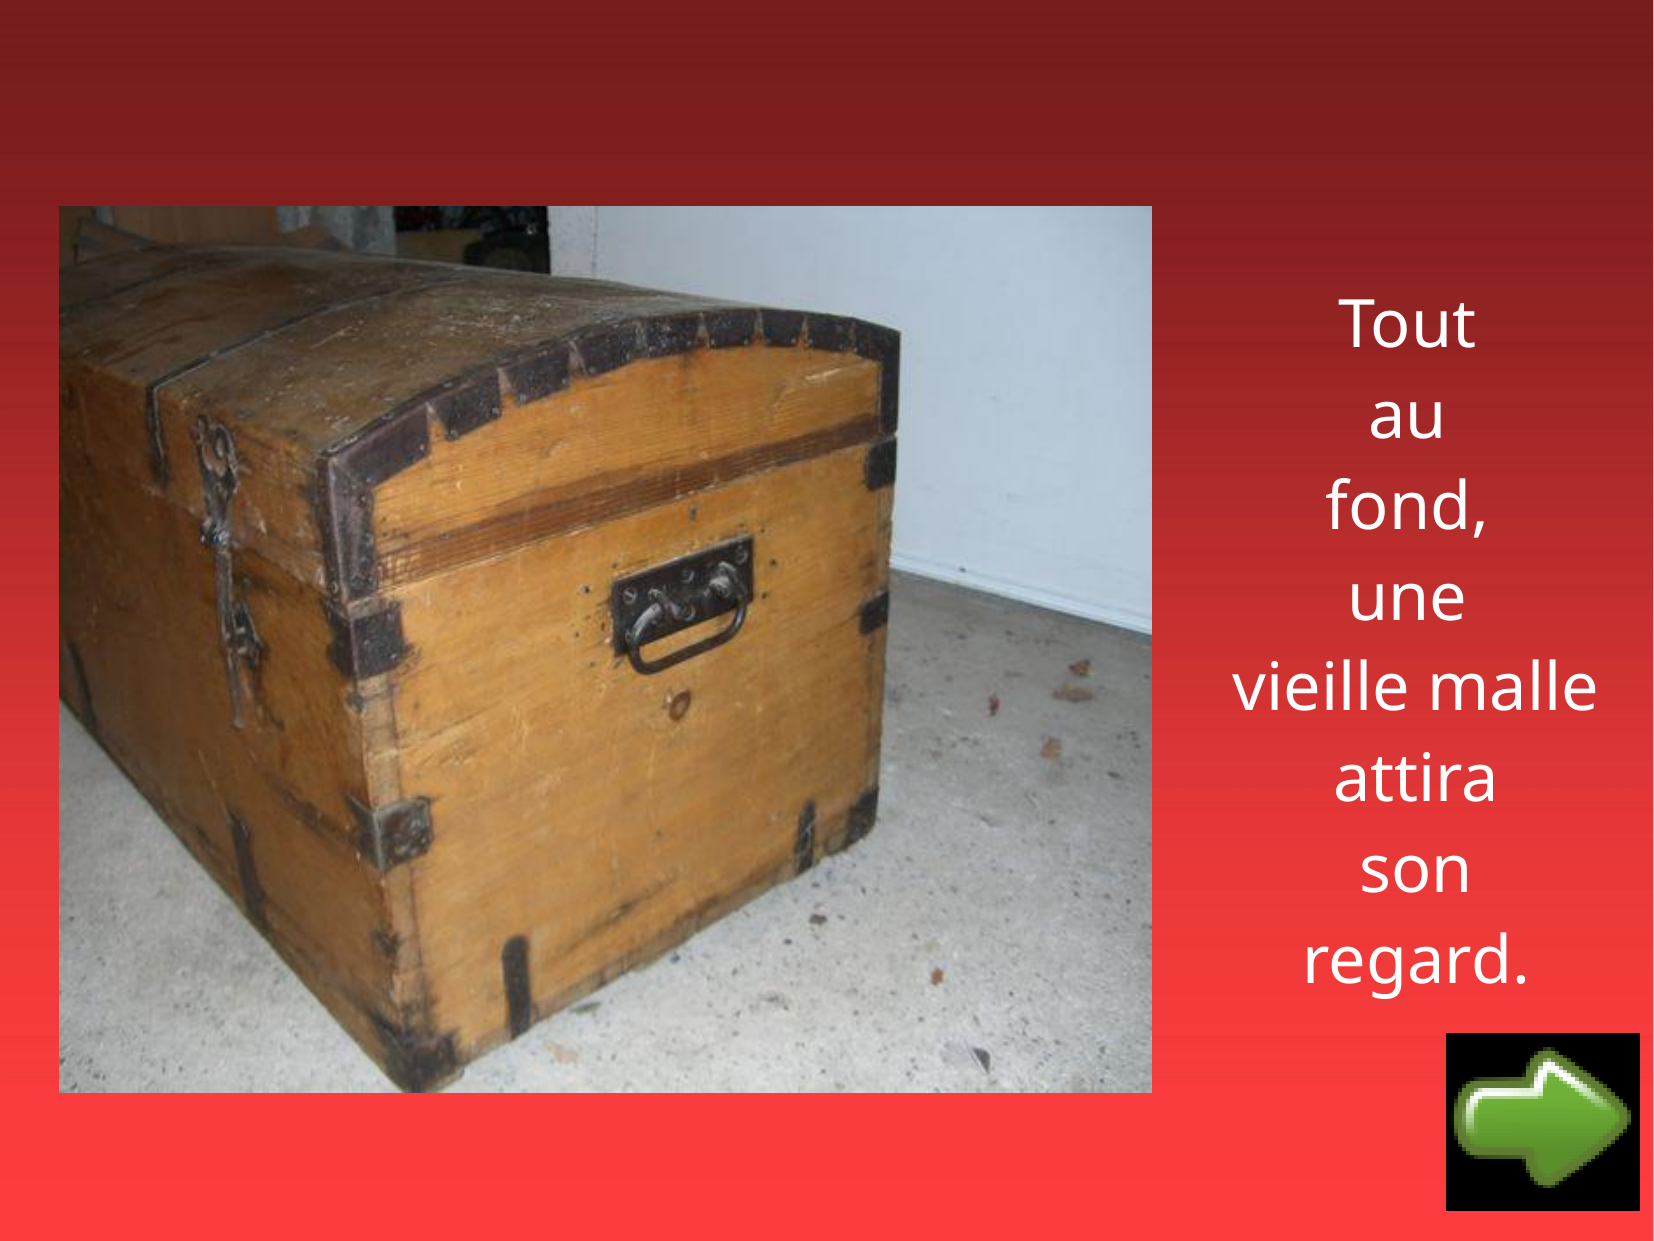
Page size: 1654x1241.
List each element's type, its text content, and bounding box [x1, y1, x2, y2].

picture [0, 0, 1654, 1241]
text_box Tout au fond, une vieille malle attira son regard. [1210, 269, 1623, 886]
